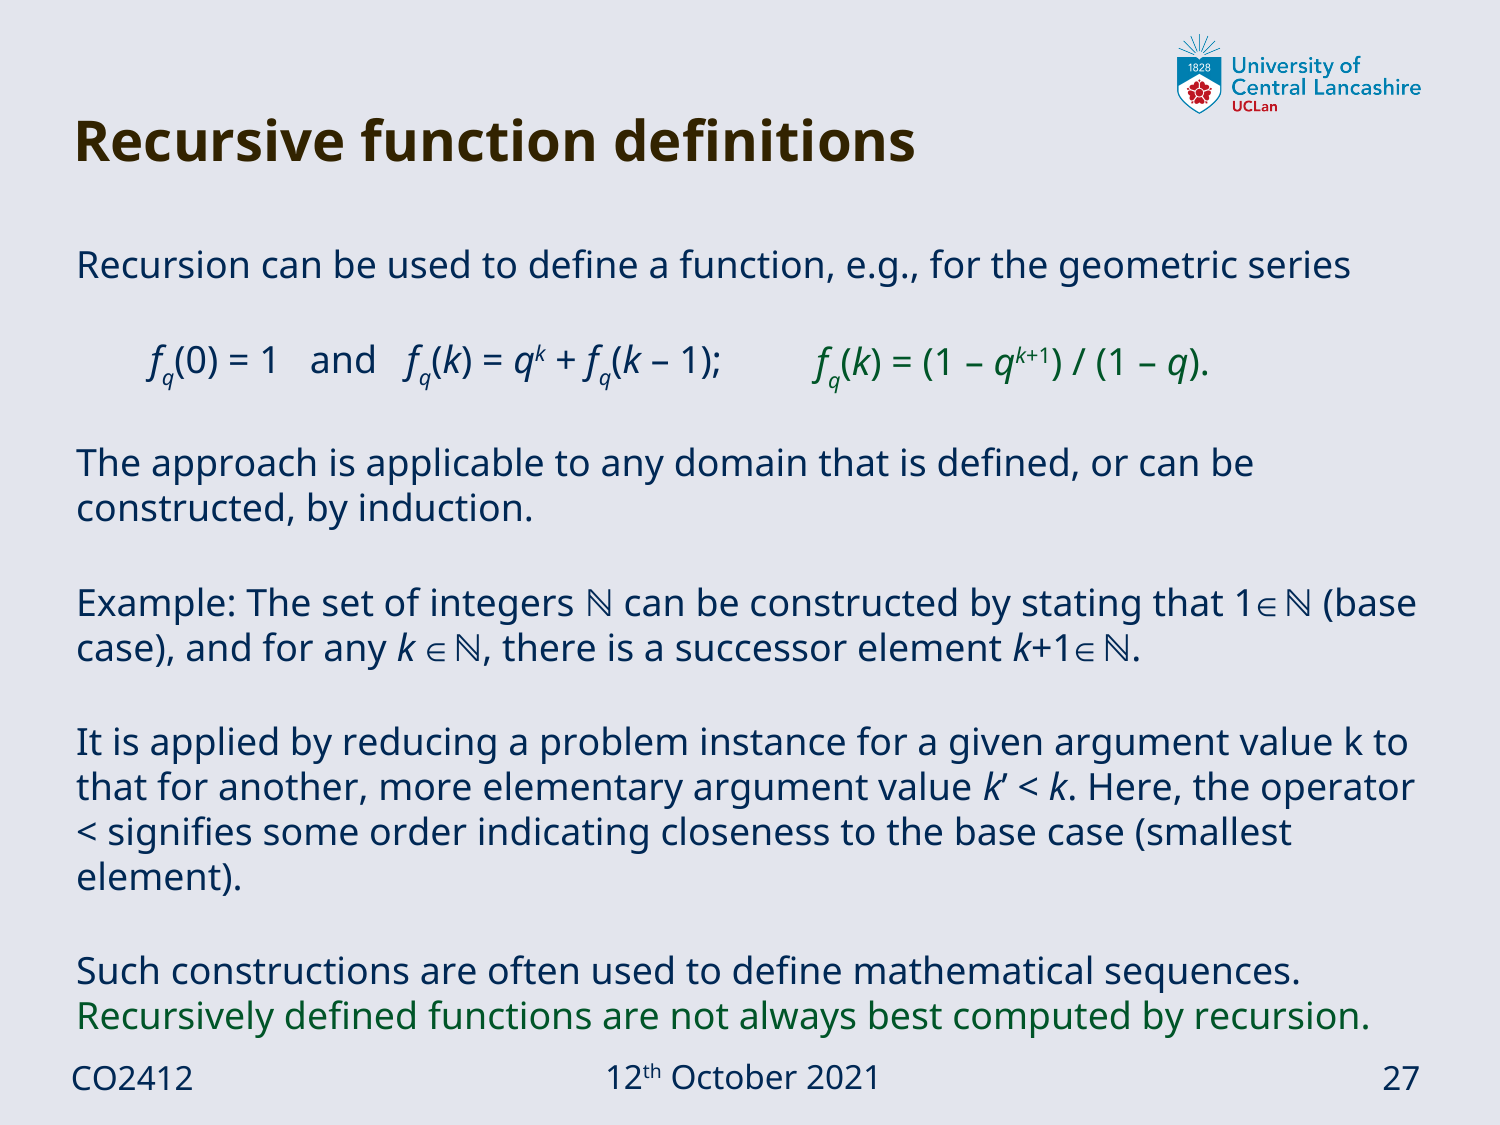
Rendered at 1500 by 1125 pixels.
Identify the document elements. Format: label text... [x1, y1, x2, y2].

picture [1177, 34, 1421, 93]
text_box fq(k) = (1 – qk+1) / (1 – q). [791, 330, 1260, 400]
title Recursive function definitions [58, 93, 1475, 186]
text_box Recursion can be used to define a function, e.g., for the geometric series fq(0) = 1 and fq(k) = qk + fq(k – 1); The approach is applicable to any domain that is defined, or can be constructed, by induction. Example: The set of integers ℕ can be constructed by stating that 1∈ ℕ (base case), and for any k ∈ ℕ, there is a successor element k+1∈ ℕ. It is applied by reducing a problem instance for a given argument value k to that for another, more elementary argument value k’ < k. Here, the operator < signifies some order indicating closeness to the base case (smallest element). Such constructions are often used to define mathematical sequences. Recursively defined functions are not always best computed by recursion. [59, 234, 1444, 1000]
